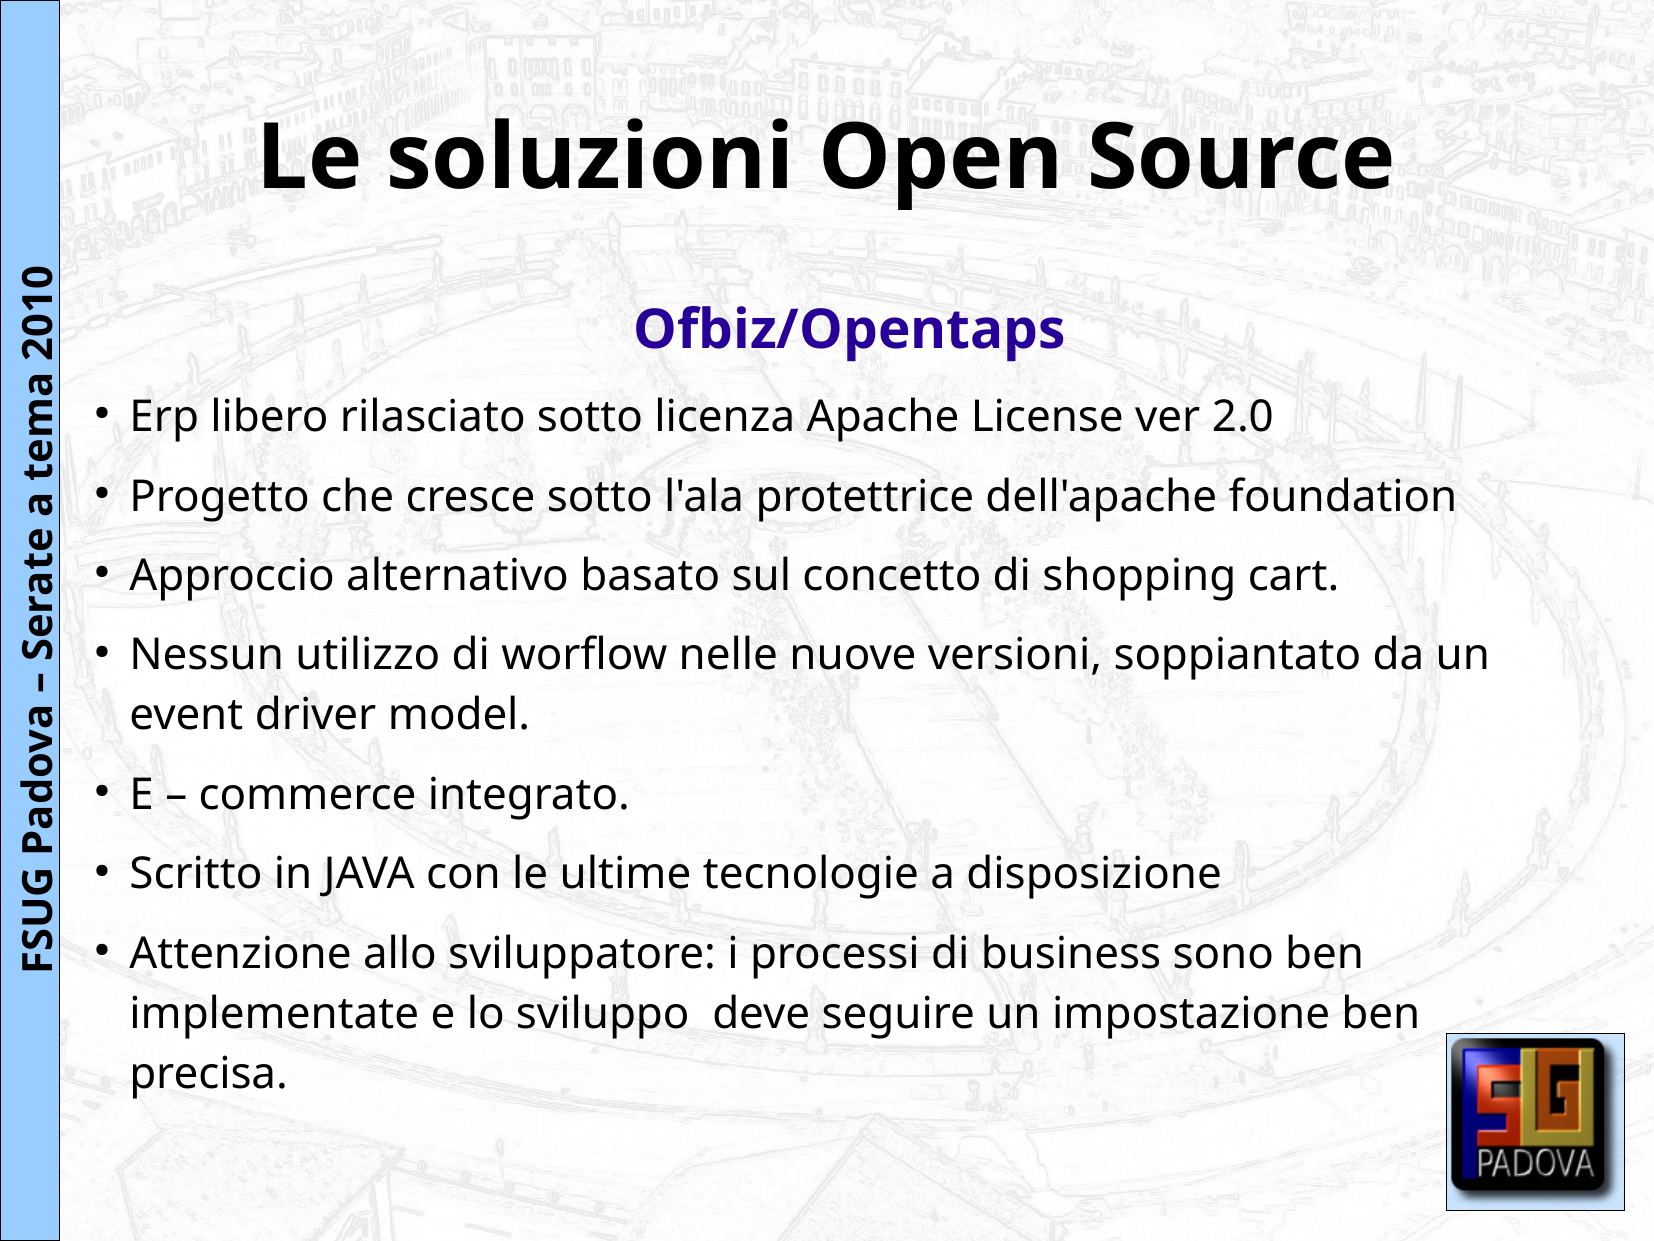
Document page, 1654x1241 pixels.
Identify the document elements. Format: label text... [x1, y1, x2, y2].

list Ofbiz/Opentaps Erp libero rilasciato sotto licenza Apache License ver 2.0 Progetto che cresce sotto l'ala protettrice dell'apache foundation Approccio alternativo basato sul concetto di shopping cart. Nessun utilizzo di worflow nelle nuove versioni, soppiantato da un event driver model. E – commerce integrato. Scritto in JAVA con le ultime tecnologie a disposizione Attenzione allo sviluppatore: i processi di business sono ben implementate e lo sviluppo deve seguire un impostazione ben precisa. [82, 290, 1571, 1109]
picture [60, 0, 1654, 1241]
text_box FSUG Padova – Serate a tema 2010 [0, 0, 60, 1241]
title Le soluzioni Open Source [82, 49, 1571, 257]
